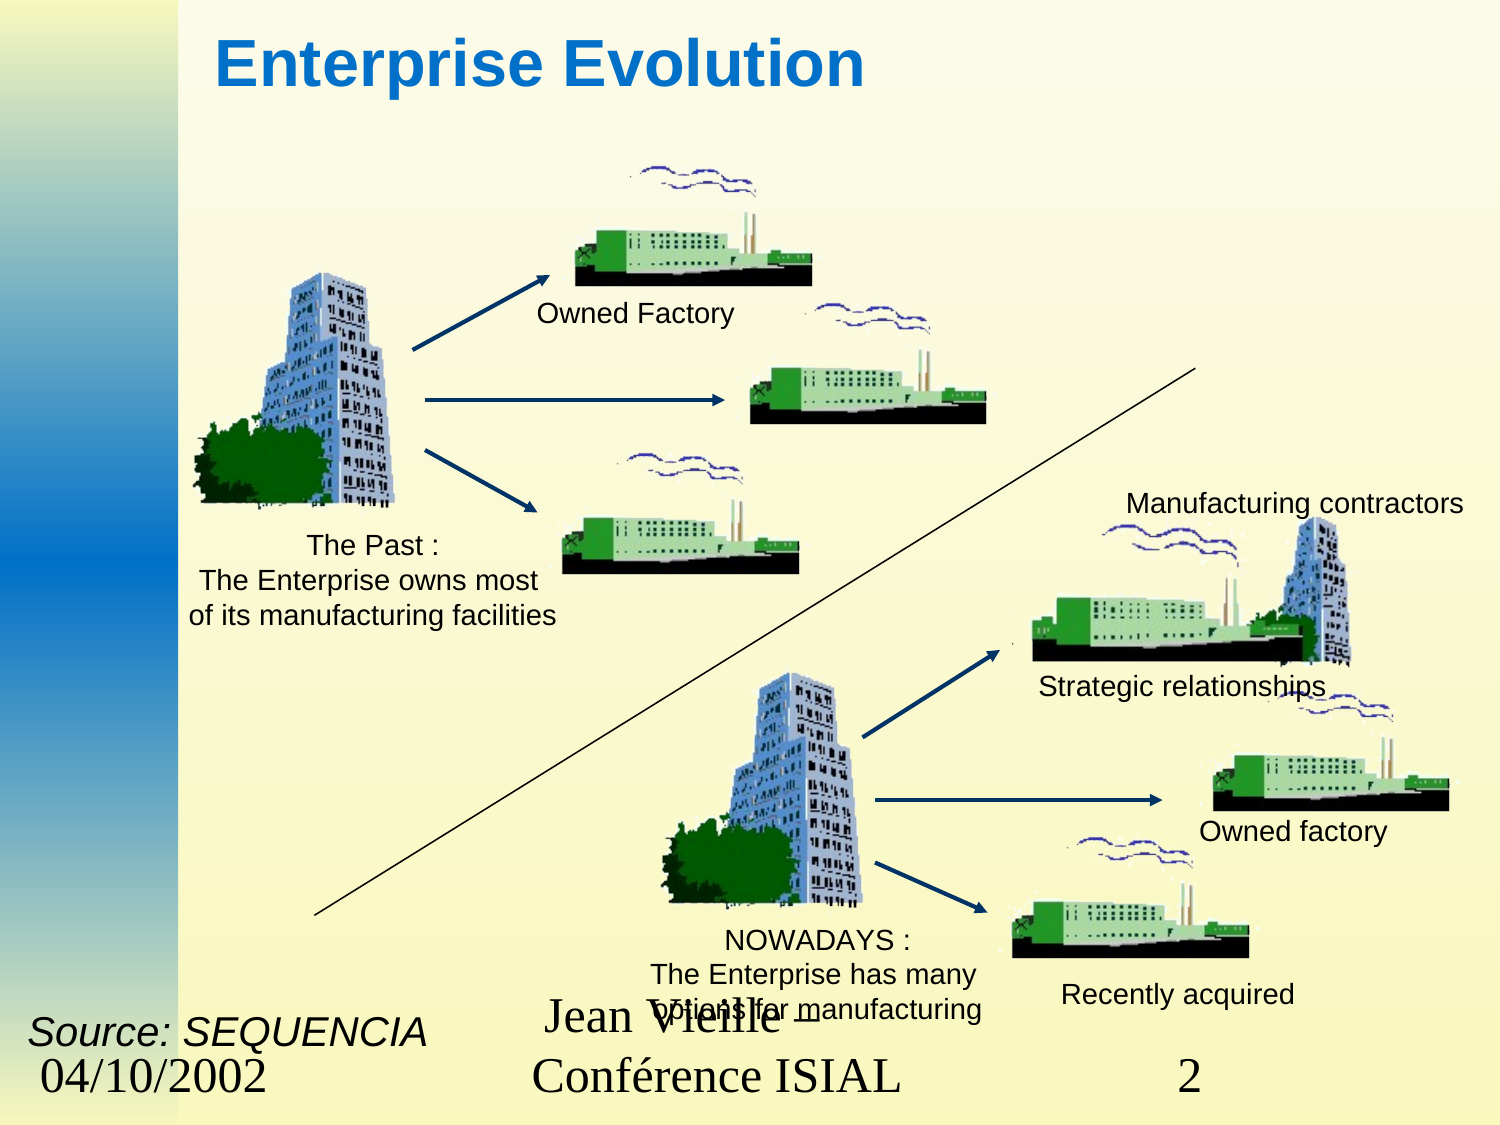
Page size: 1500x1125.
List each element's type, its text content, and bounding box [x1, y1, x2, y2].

title Enterprise Evolution [199, 12, 1466, 201]
picture [1012, 487, 1463, 826]
text_box Recently acquired [1060, 974, 1296, 1010]
picture [549, 440, 813, 588]
text_box Source: SEQUENCIA [12, 997, 723, 1063]
text_box NOWADAYS : The Enterprise has many options for manufacturing [649, 920, 986, 1026]
text_box The Past : The Enterprise owns most of its manufacturing facilities [188, 526, 558, 632]
text_box Manufacturing contractors [1111, 477, 1480, 528]
picture [999, 824, 1263, 972]
text_box Owned Factory [536, 294, 736, 330]
picture [562, 153, 1000, 438]
picture [637, 649, 884, 929]
picture [169, 249, 416, 529]
text_box Strategic relationships [1038, 681, 1327, 703]
text_box Owned factory [1199, 812, 1389, 848]
